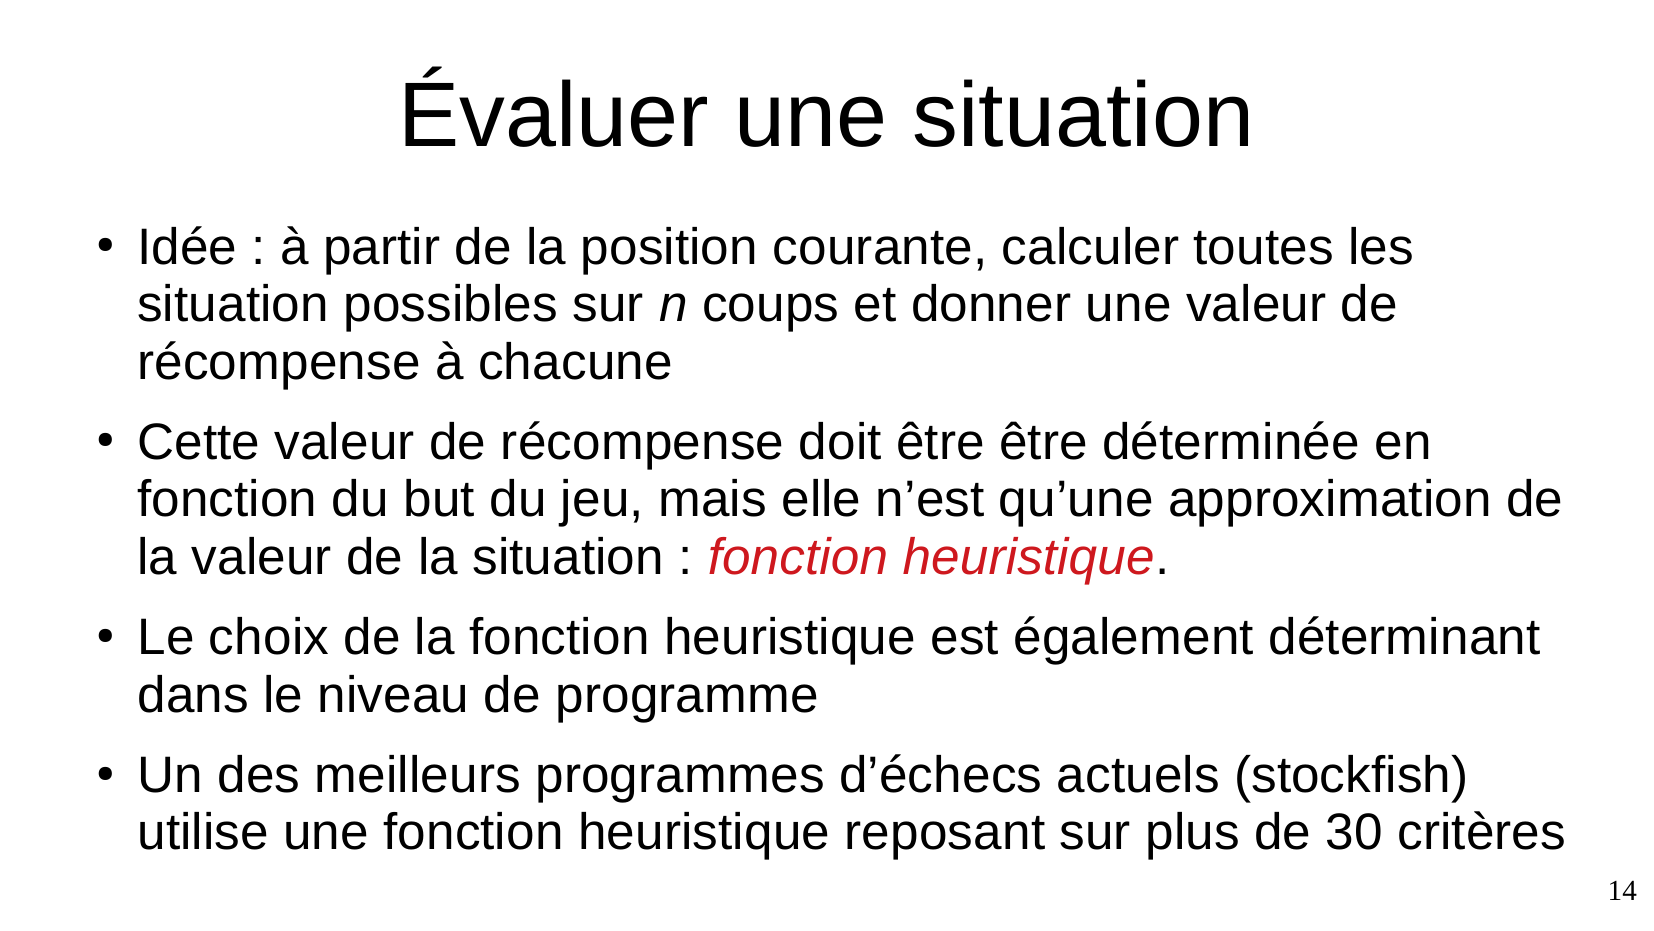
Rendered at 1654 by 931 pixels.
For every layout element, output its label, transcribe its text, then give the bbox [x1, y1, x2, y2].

list Idée : à partir de la position courante, calculer toutes les situation possibles sur n coups et donner une valeur de récompense à chacune Cette valeur de récompense doit être être déterminée en fonction du but du jeu, mais elle n’est qu’une approximation de la valeur de la situation : fonction heuristique. Le choix de la fonction heuristique est également déterminant dans le niveau de programme Un des meilleurs programmes d’échecs actuels (stockfish) utilise une fonction heuristique reposant sur plus de 30 critères [82, 217, 1571, 863]
title Évaluer une situation [82, 37, 1571, 193]
